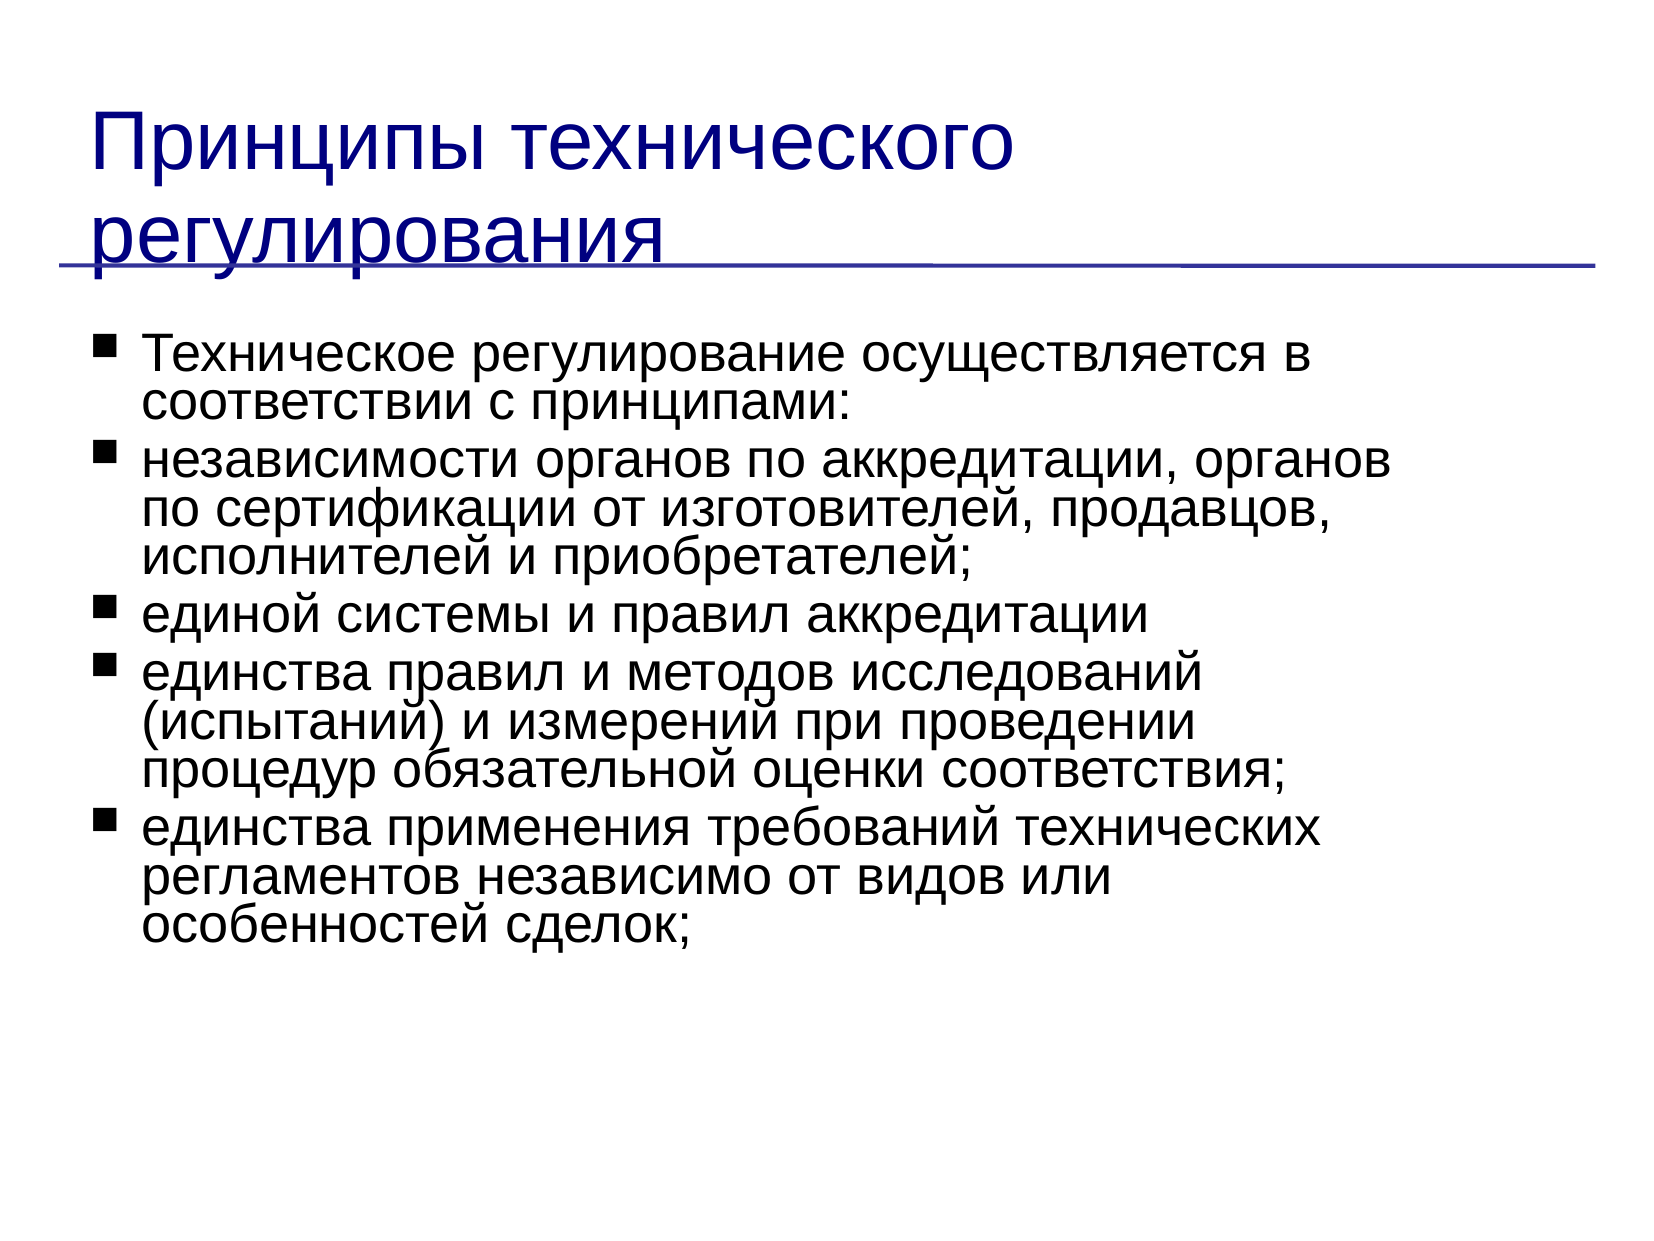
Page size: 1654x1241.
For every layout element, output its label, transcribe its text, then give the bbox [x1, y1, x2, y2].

title Принципы технического регулирования [75, 268, 1426, 301]
list Техническое регулирование осуществляется в соответствии с принципами: независимости органов по аккредитации, органов по сертификации от изготовителей, продавцов, исполнителей и приобретателей; единой системы и правил аккредитации единства правил и методов исследований (испытаний) и измерений при проведении процедур обязательной оценки соответствия; единства применения требований технических регламентов независимо от видов или особенностей сделок; [75, 324, 1426, 963]
title Принципы технического регулирования [75, 75, 1426, 263]
